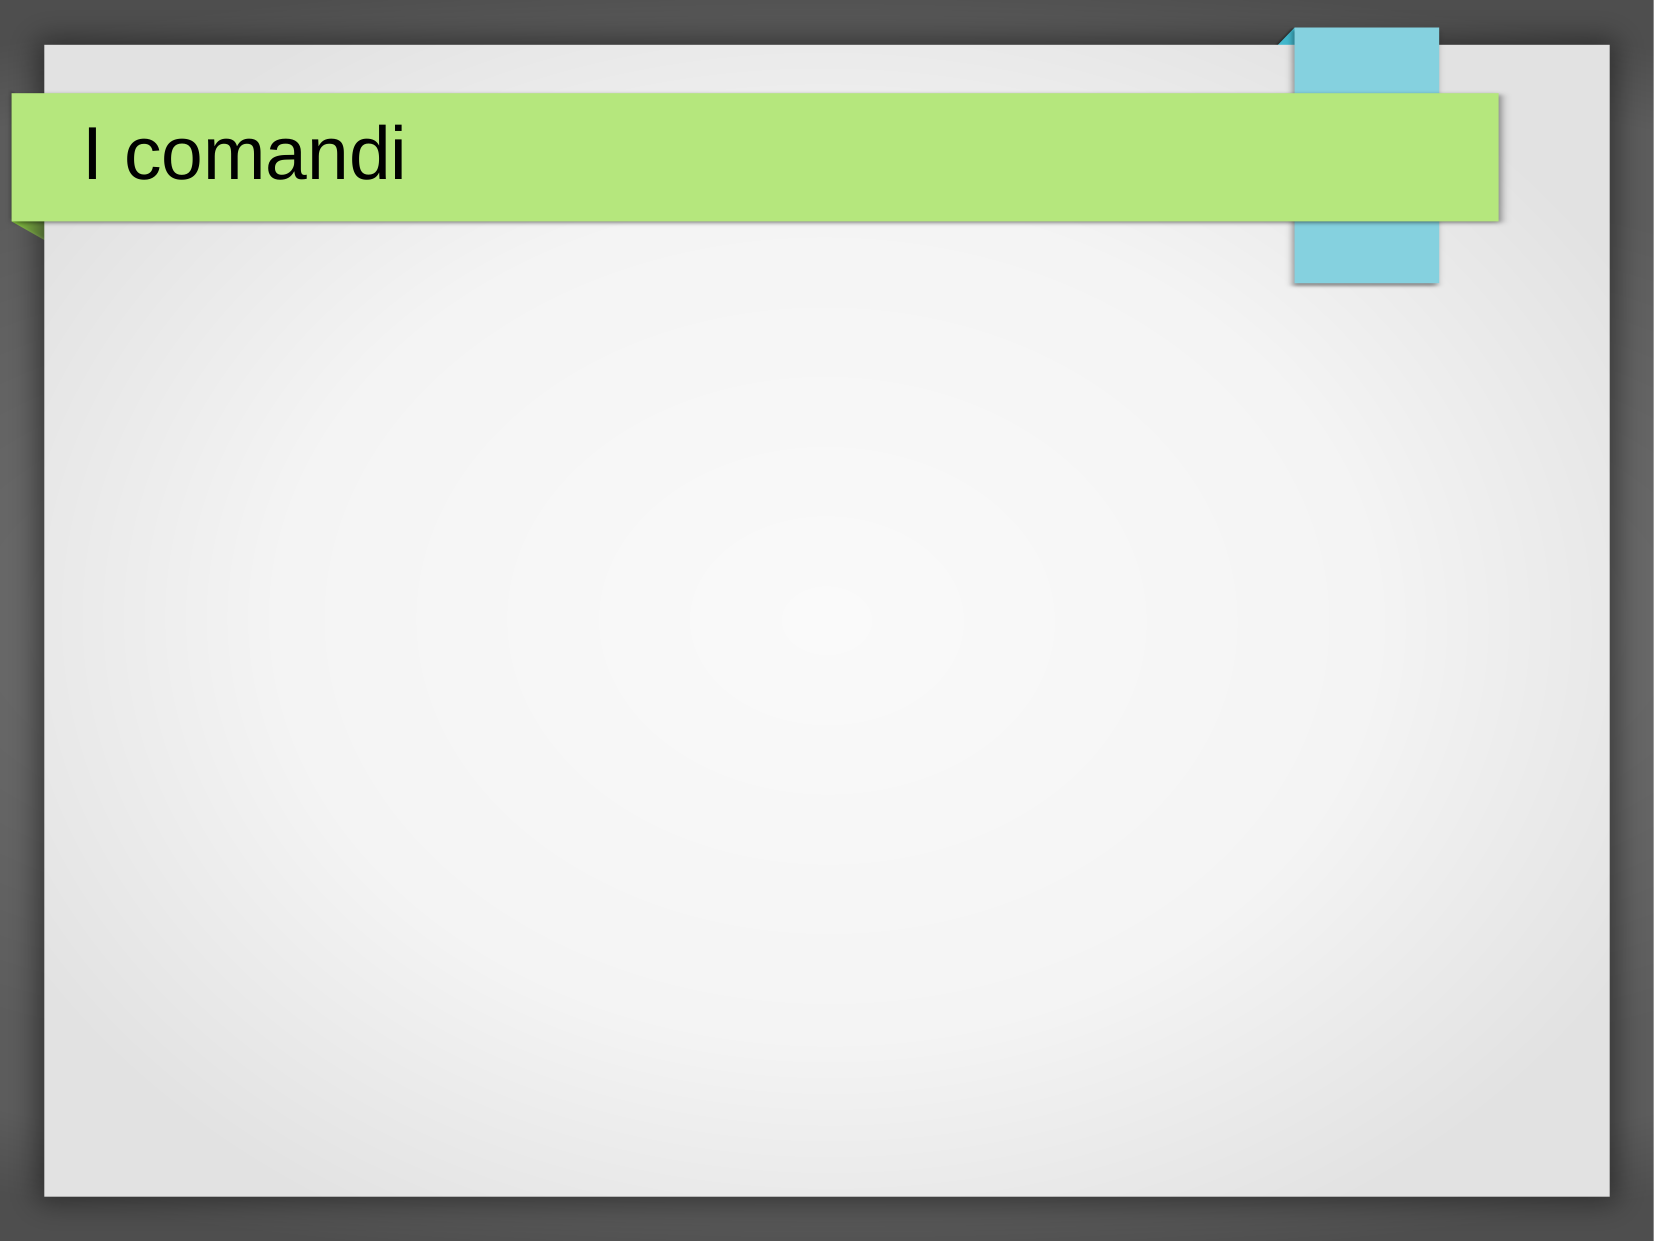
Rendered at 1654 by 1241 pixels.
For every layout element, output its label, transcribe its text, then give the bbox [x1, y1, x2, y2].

picture [0, 0, 1654, 1241]
title I comandi [82, 94, 1264, 213]
